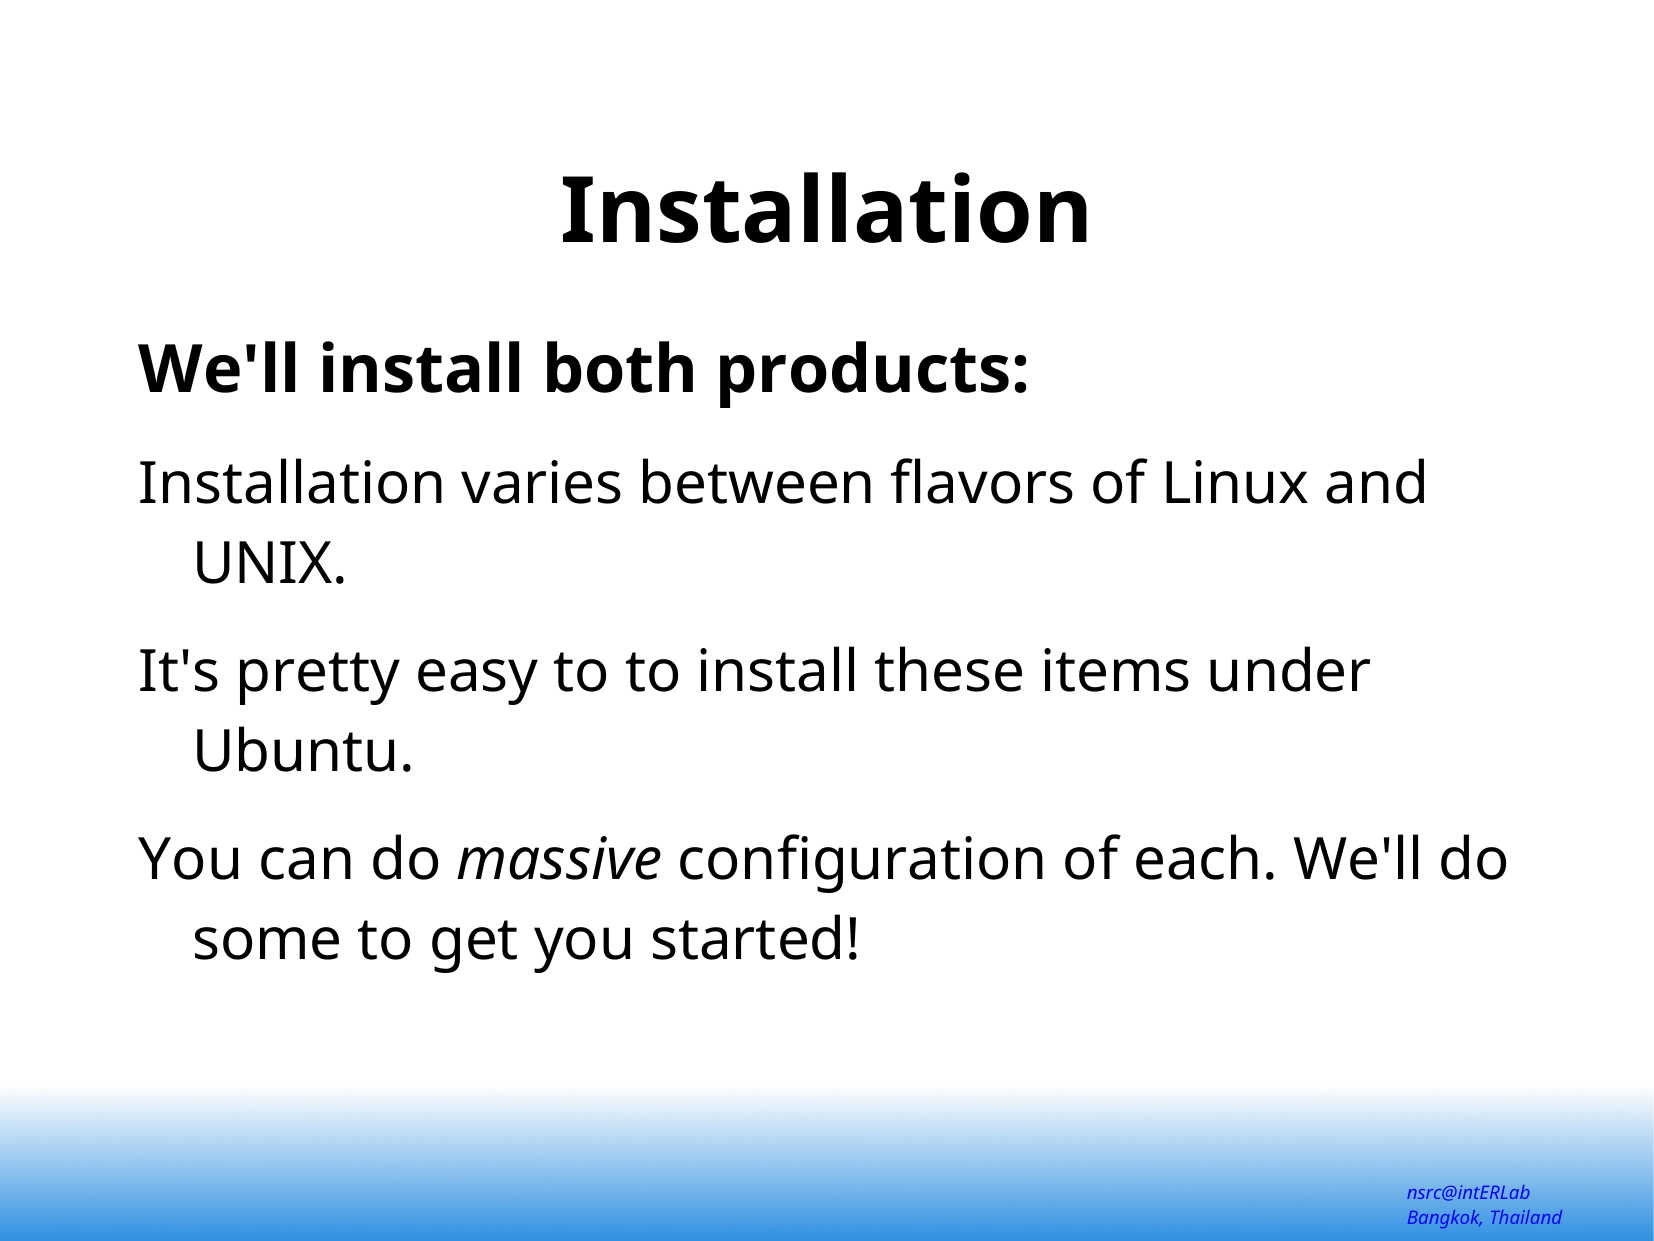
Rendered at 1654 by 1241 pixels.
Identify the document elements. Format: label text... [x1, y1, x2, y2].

picture [0, 1083, 1654, 1241]
list We'll install both products: Installation varies between flavors of Linux and UNIX. It's pretty easy to to install these items under Ubuntu. You can do massive configuration of each. We'll do some to get you started! [121, 321, 1559, 1111]
title Installation [121, 102, 1534, 311]
